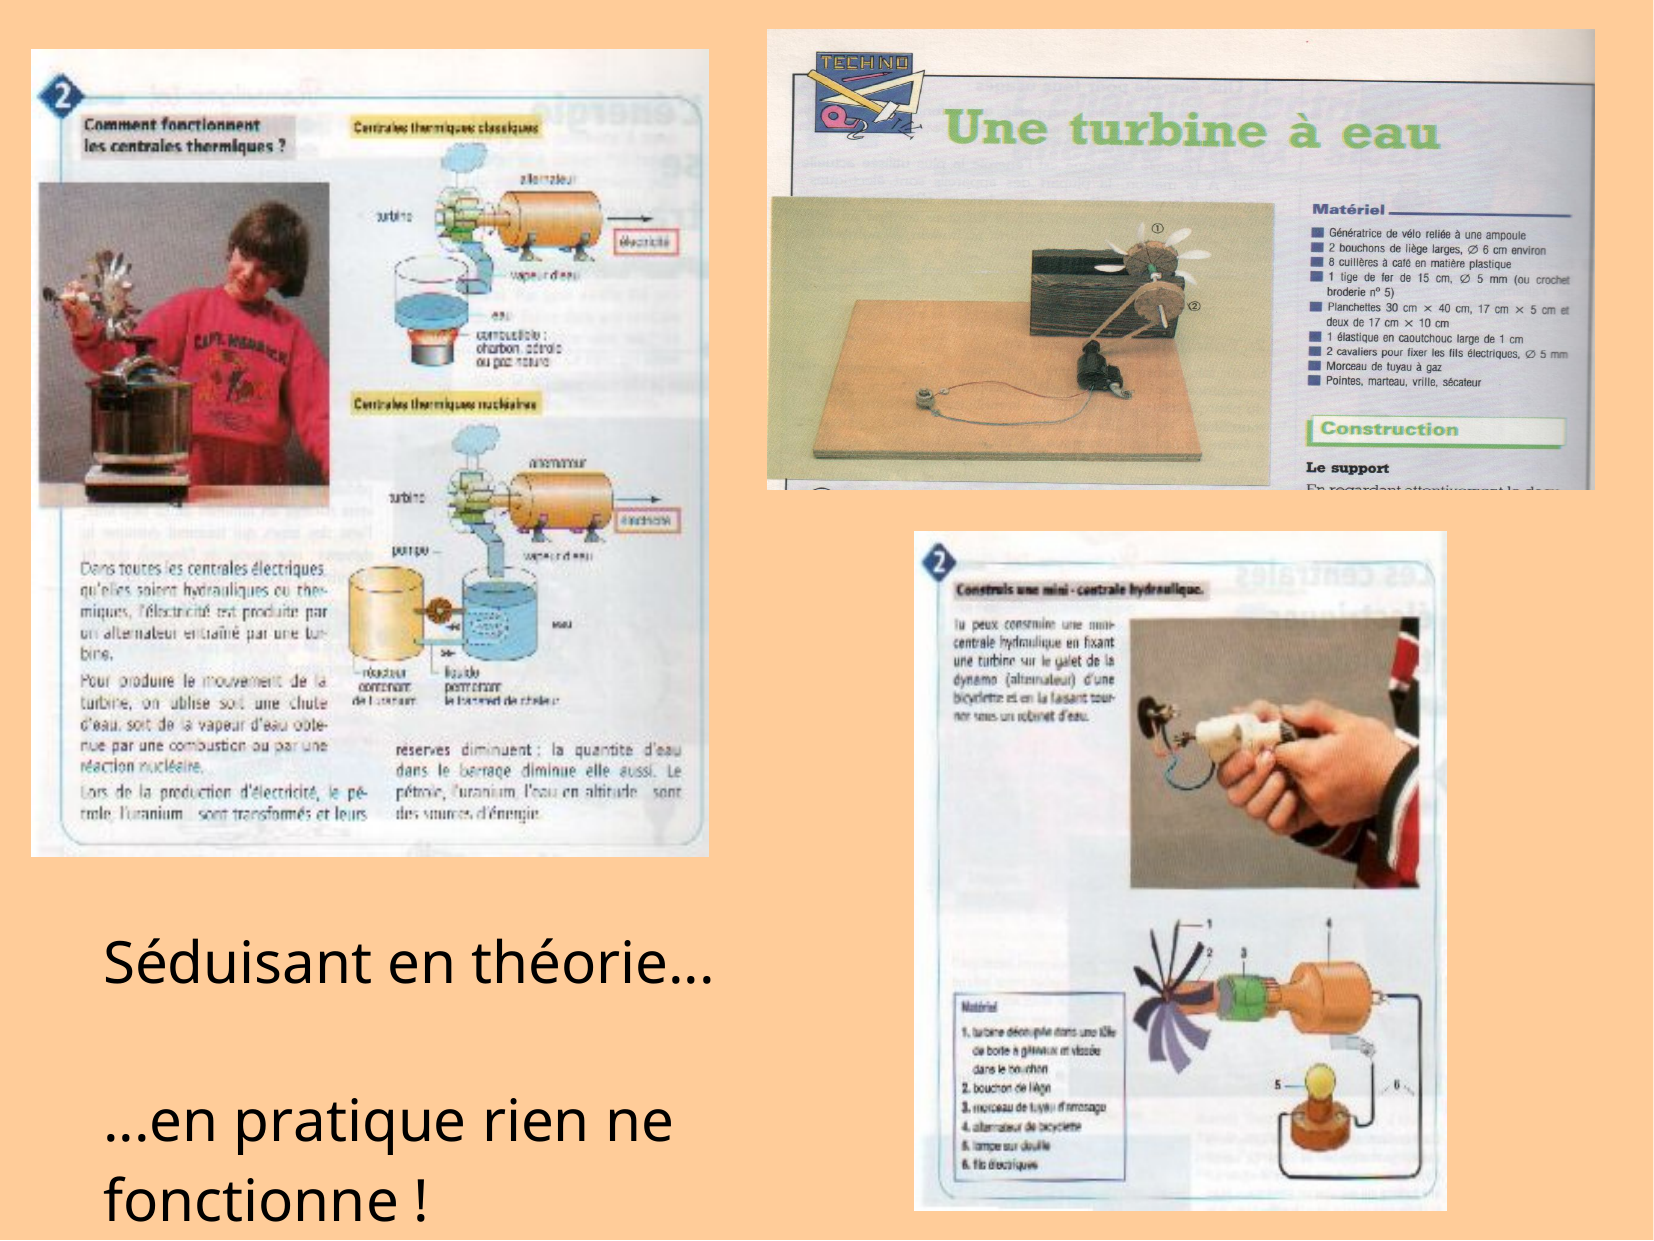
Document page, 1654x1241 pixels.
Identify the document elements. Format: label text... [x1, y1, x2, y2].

picture [767, 29, 1595, 490]
picture [914, 531, 1447, 1211]
picture [31, 49, 709, 857]
text_box Séduisant en théorie... ...en pratique rien ne fonctionne ! [88, 913, 798, 1200]
